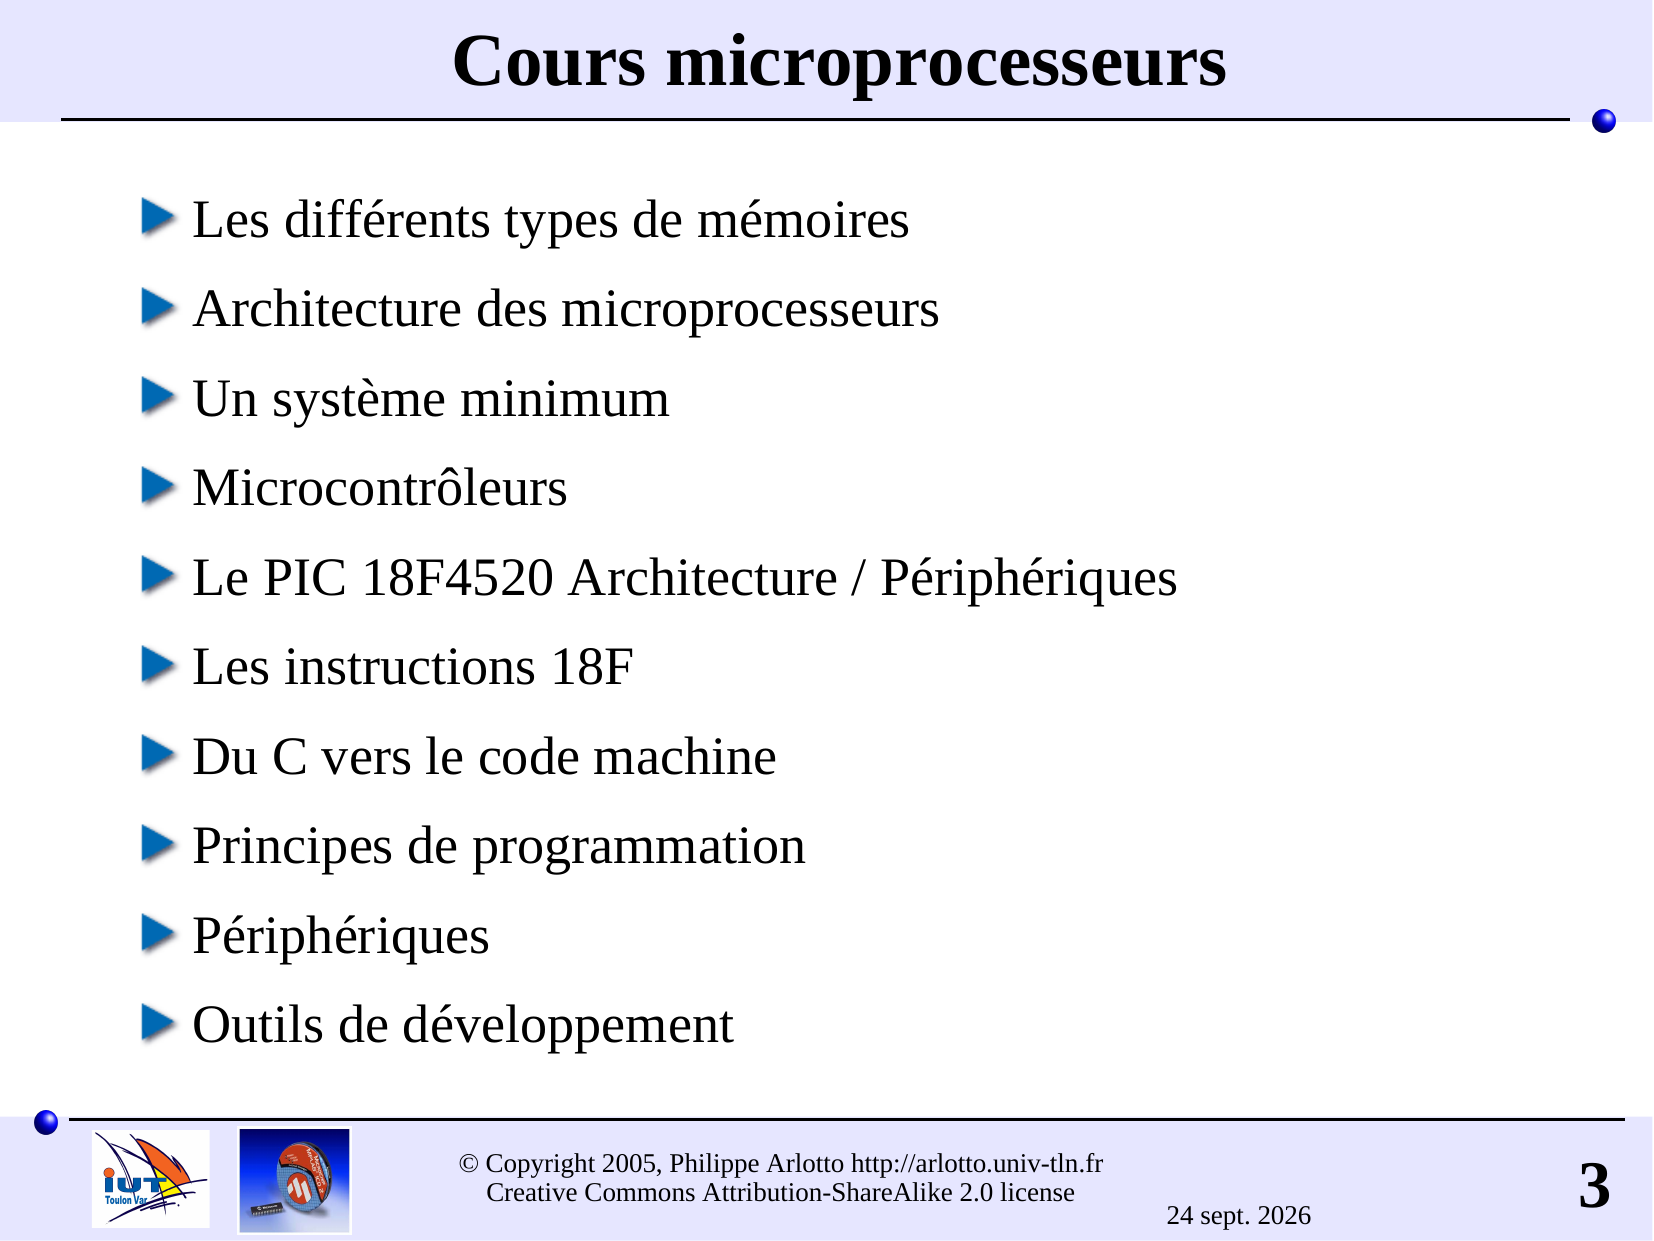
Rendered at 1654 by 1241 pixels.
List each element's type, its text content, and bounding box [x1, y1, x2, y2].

list Les différents types de mémoires Architecture des microprocesseurs Un système minimum Microcontrôleurs Le PIC 18F4520 Architecture / Périphériques Les instructions 18F Du C vers le code machine Principes de programmation Périphériques Outils de développement [121, 188, 1534, 1110]
picture [237, 1126, 352, 1235]
title Cours microprocesseurs [95, 11, 1585, 110]
